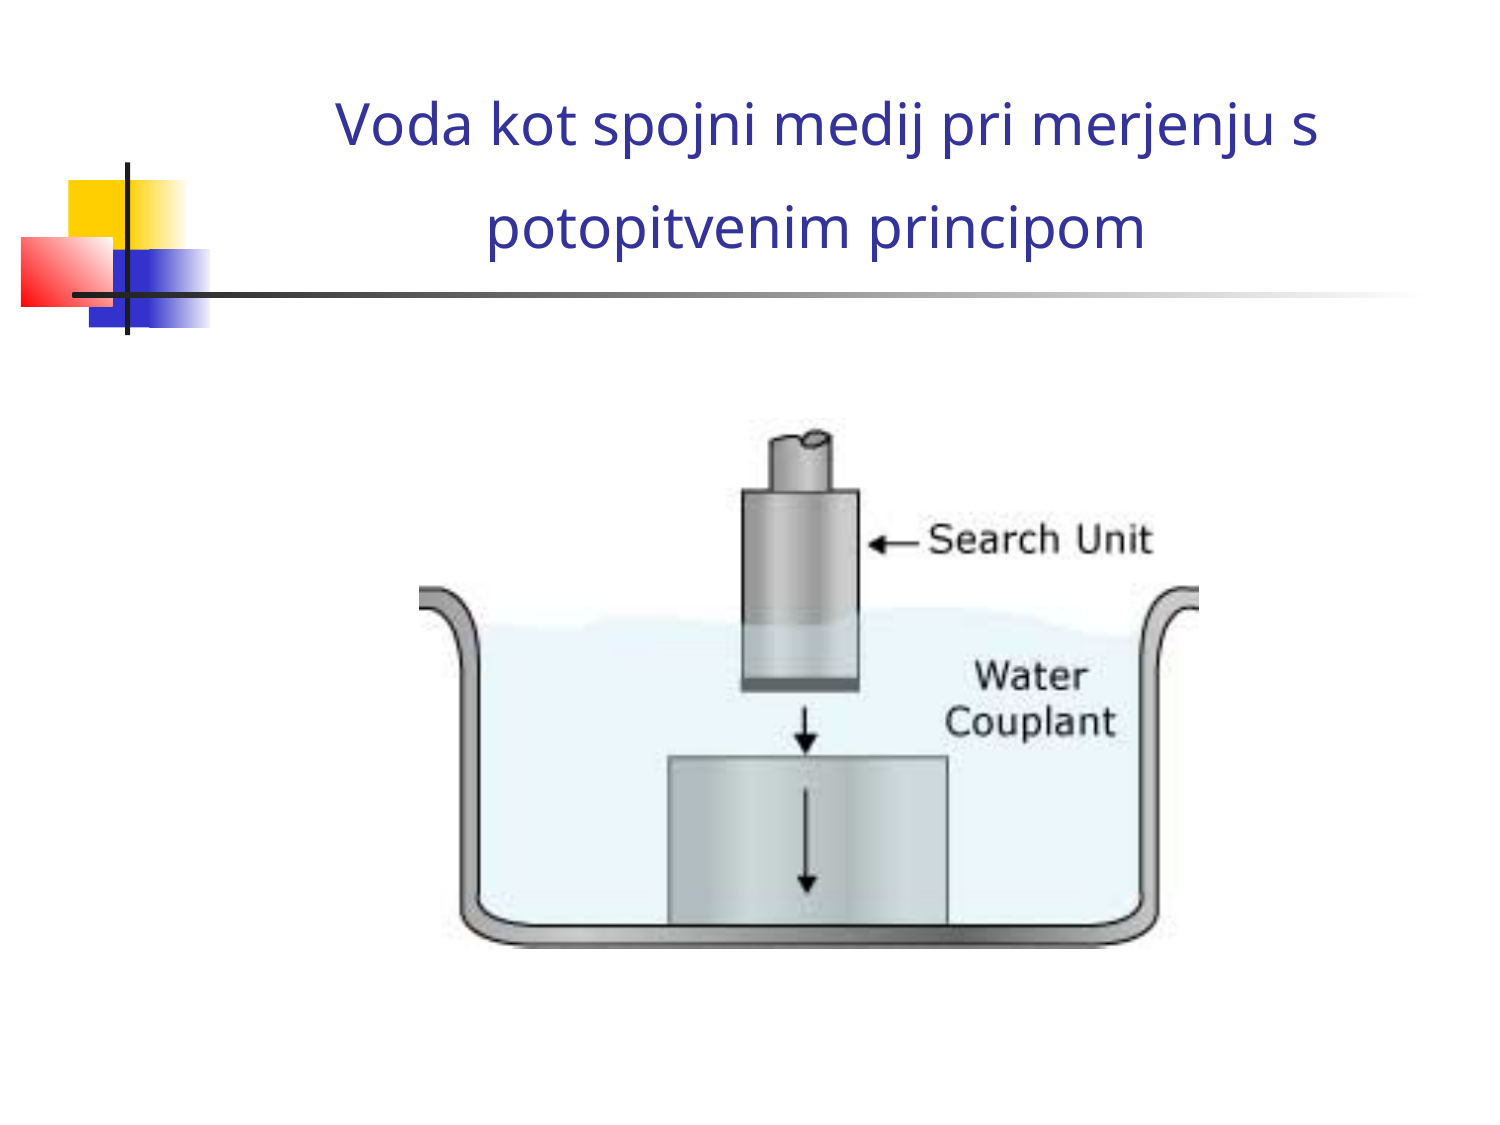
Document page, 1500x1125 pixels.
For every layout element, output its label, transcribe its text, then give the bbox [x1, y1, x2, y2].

picture [419, 418, 1199, 949]
title Voda kot spojni medij pri merjenju s potopitvenim principom [188, 35, 1468, 276]
